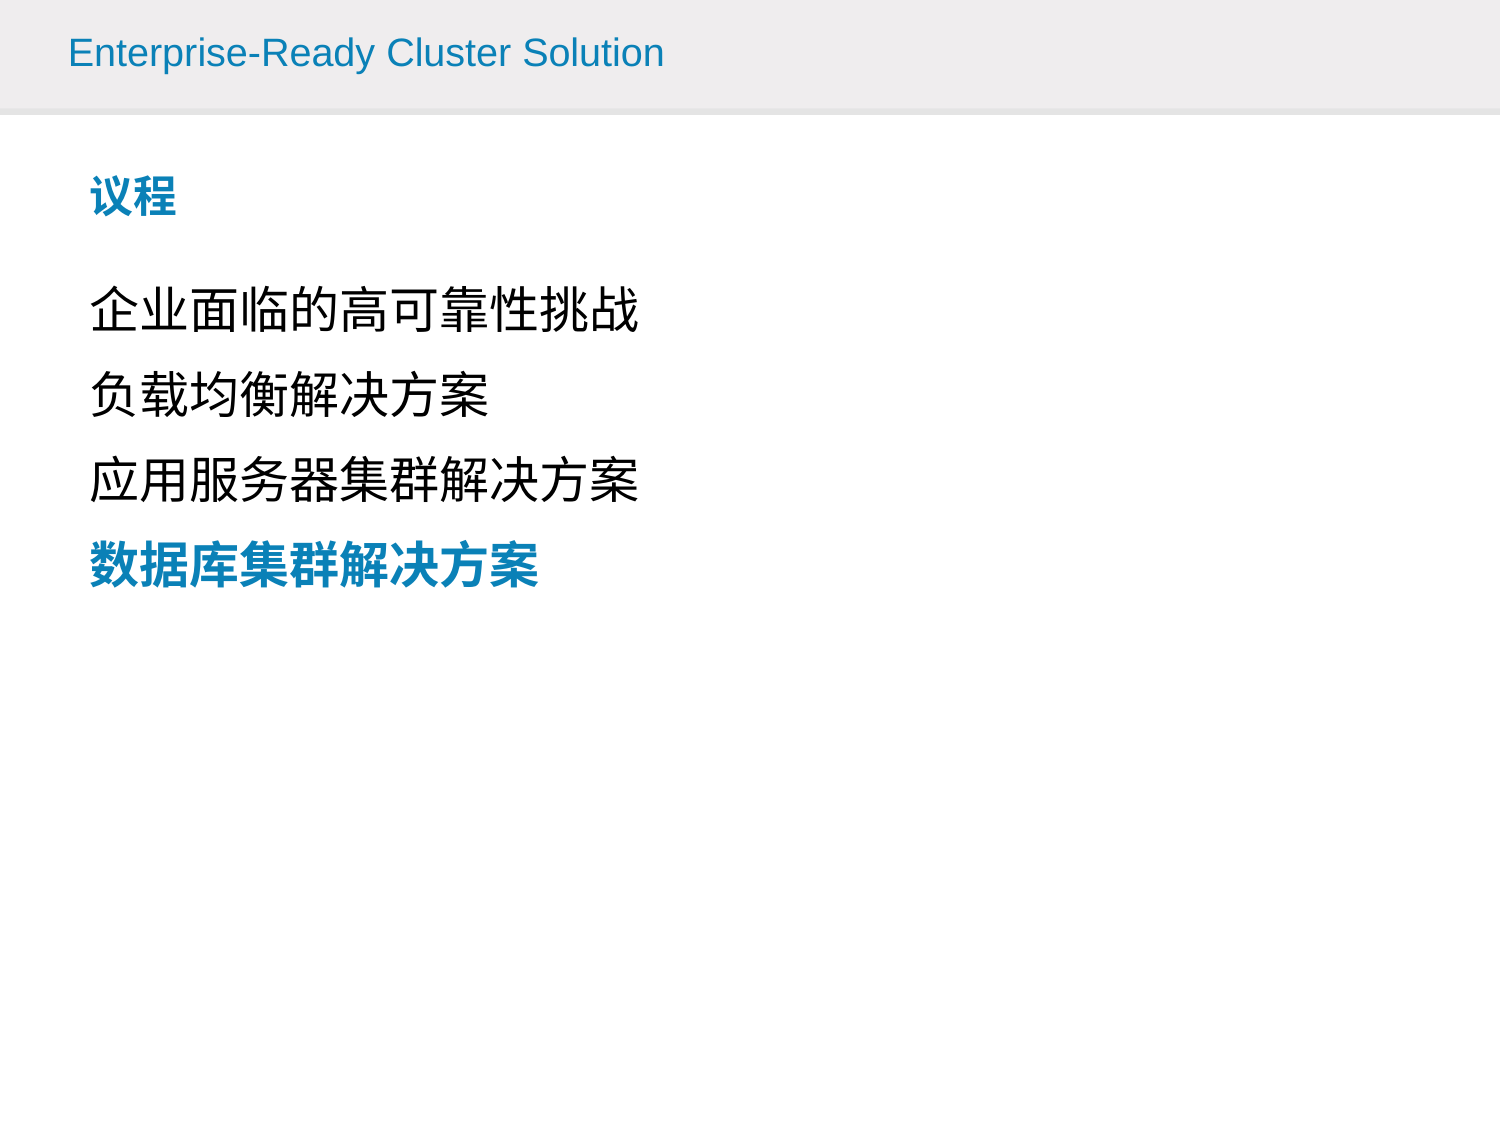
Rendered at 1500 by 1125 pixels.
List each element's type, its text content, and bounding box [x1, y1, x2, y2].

title 议程 [75, 153, 703, 233]
picture [0, 0, 1500, 115]
list 企业面临的高可靠性挑战 负载均衡解决方案 应用服务器集群解决方案 数据库集群解决方案 [75, 262, 1426, 1006]
